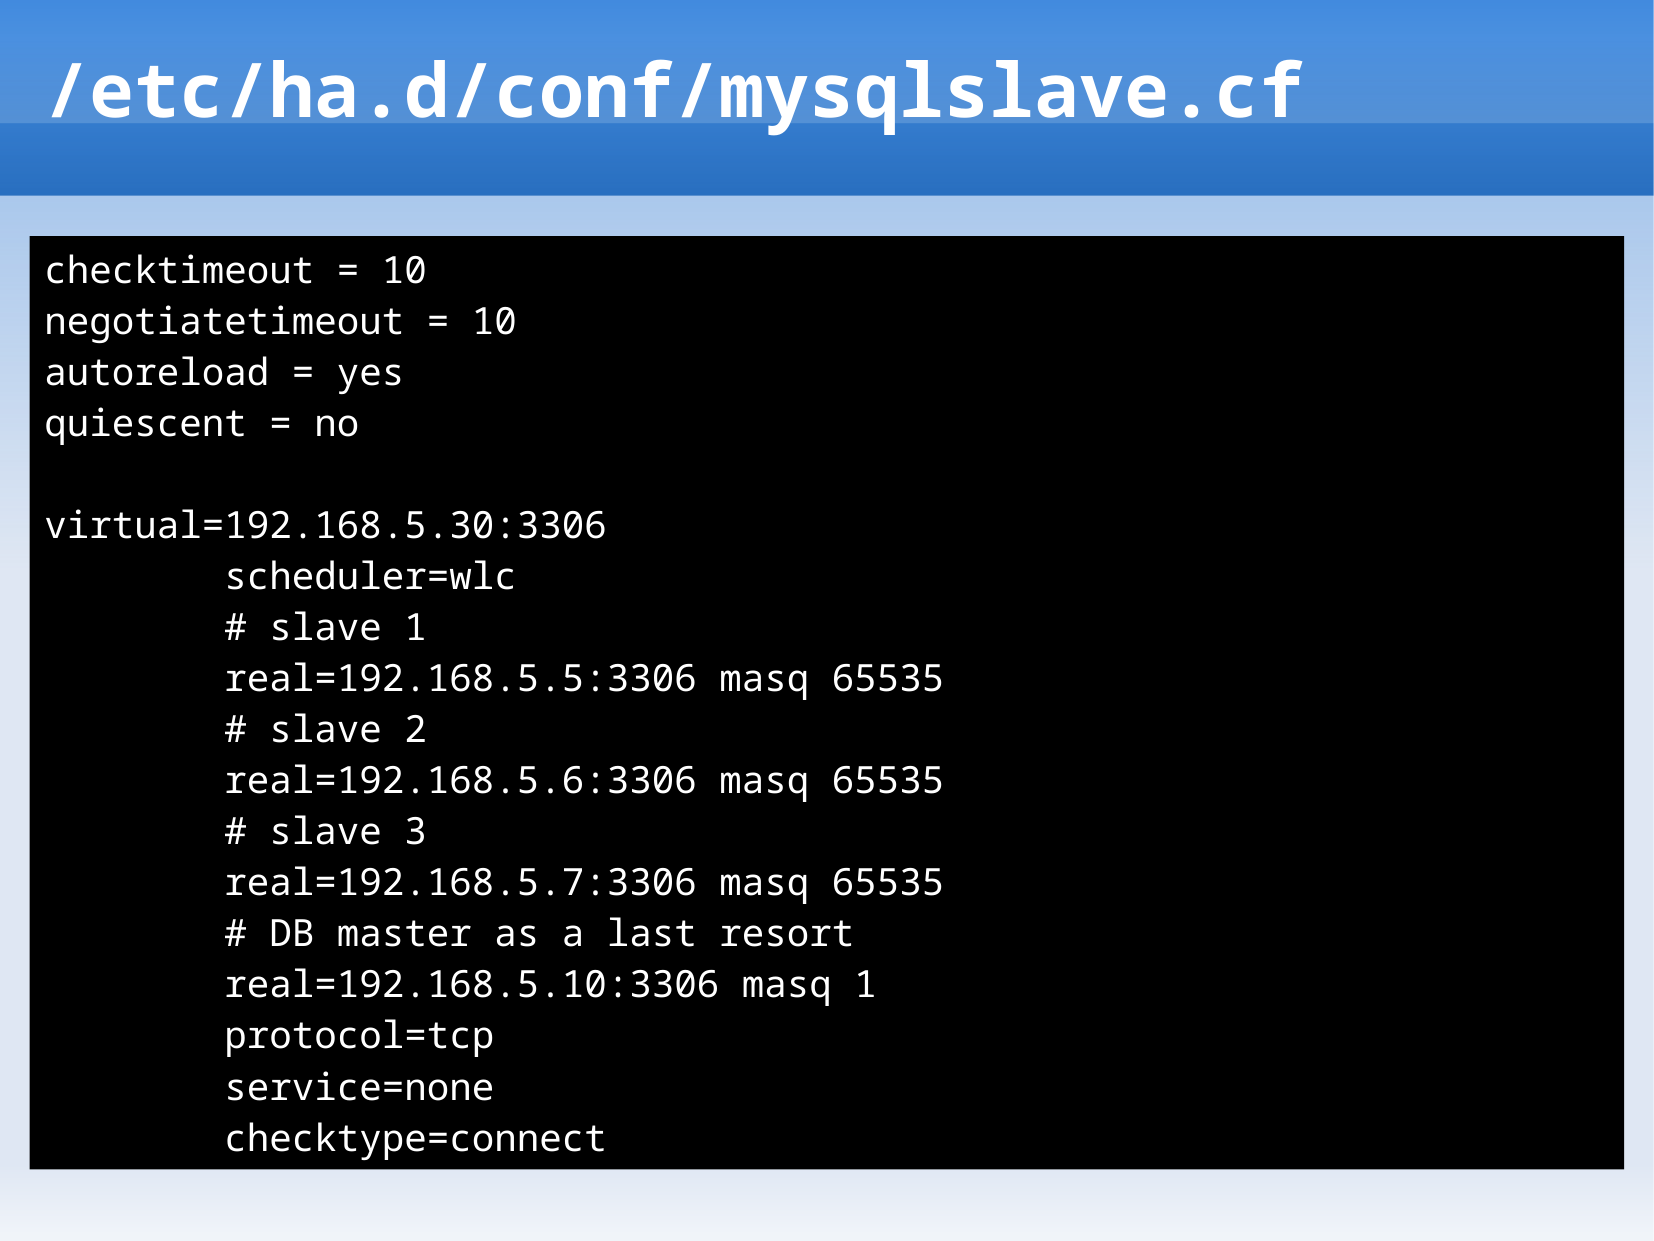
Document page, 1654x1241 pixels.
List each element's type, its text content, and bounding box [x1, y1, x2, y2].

text_box /etc/ha.d/conf/mysqlslave.cf [29, 29, 1625, 120]
text_box [47, 235, 1654, 320]
text_box checktimeout = 10 negotiatetimeout = 10 autoreload = yes quiescent = no virtual=192.168.5.30:3306 scheduler=wlc # slave 1 real=192.168.5.5:3306 masq 65535 # slave 2 real=192.168.5.6:3306 masq 65535 # slave 3 real=192.168.5.7:3306 masq 65535 # DB master as a last resort real=192.168.5.10:3306 masq 1 protocol=tcp service=none checktype=connect [29, 236, 1625, 945]
picture [0, 0, 1654, 1241]
